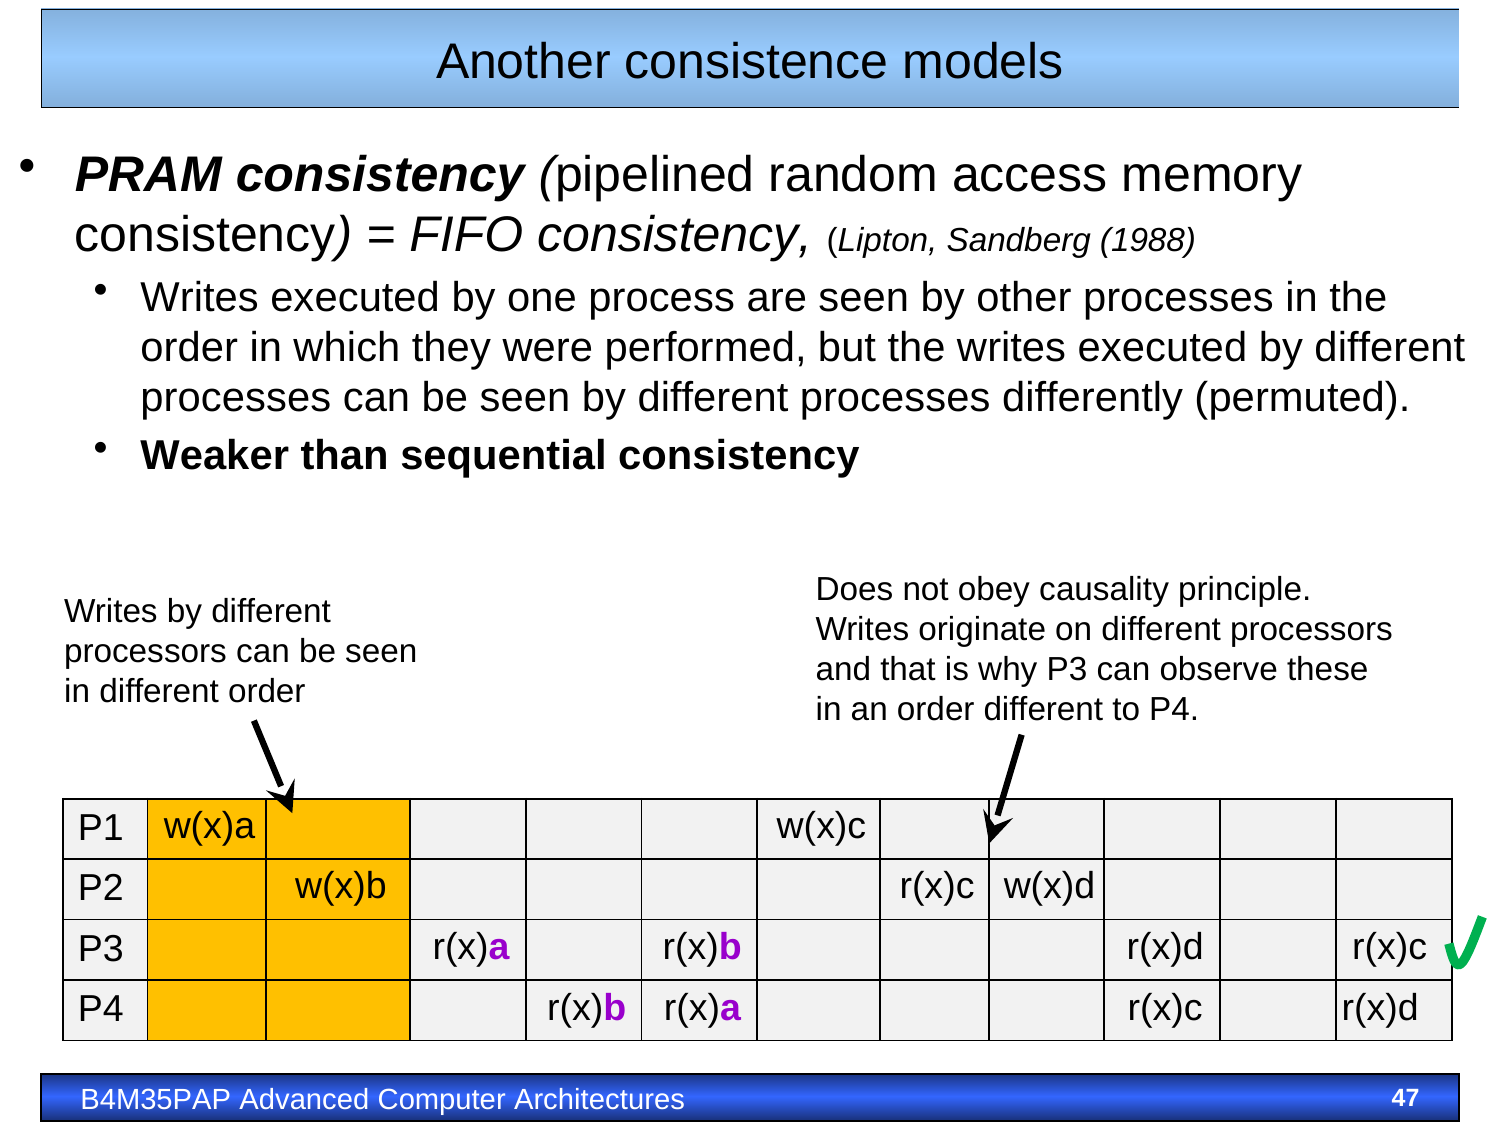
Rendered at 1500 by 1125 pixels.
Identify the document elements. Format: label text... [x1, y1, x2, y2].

table_cell P4 [64, 981, 147, 1040]
table_cell [411, 860, 525, 919]
table_header [527, 800, 641, 858]
table_cell [1221, 981, 1335, 1040]
table_cell r(x)d [1337, 981, 1451, 1040]
table_cell [881, 981, 988, 1040]
title Another consistence models [41, 8, 1459, 108]
table_header [990, 800, 1103, 858]
table_cell [1105, 860, 1219, 919]
table_cell [990, 981, 1103, 1040]
text_box [989, 735, 1022, 844]
table_cell [148, 920, 265, 979]
table_cell r(x)d [1105, 920, 1219, 979]
table_header w(x)a [148, 800, 265, 858]
table_header [411, 800, 525, 858]
table_cell [1337, 860, 1451, 919]
table_cell P2 [64, 860, 147, 919]
table_cell [267, 981, 409, 1040]
table_cell [148, 860, 265, 919]
table_cell [881, 920, 988, 979]
table_header w(x)c [758, 800, 879, 858]
table_cell [758, 860, 879, 919]
table_cell w(x)d [990, 860, 1103, 919]
table_cell r(x)b [527, 981, 641, 1040]
table_header [1337, 800, 1451, 858]
table_header [1221, 800, 1335, 858]
table_header P1 [64, 800, 147, 858]
table_cell [527, 860, 641, 919]
table_header [881, 800, 988, 858]
text_box Does not obey causality principle. Writes originate on different processors and that is why P3 can observe these in an order different to P4. [800, 559, 1418, 735]
table_cell [758, 920, 879, 979]
table_cell [527, 920, 641, 979]
table_cell r(x)c [1337, 920, 1451, 979]
table_cell r(x)c [881, 860, 988, 919]
table_cell [411, 981, 525, 1040]
table_cell [148, 981, 265, 1040]
table_cell w(x)b [267, 860, 409, 919]
table_cell [642, 860, 756, 919]
table_cell [1221, 860, 1335, 919]
table_cell [1221, 920, 1335, 979]
table_header [1105, 800, 1219, 858]
table_cell P3 [64, 920, 147, 979]
table_cell [267, 920, 409, 979]
text_box Writes by different processors can be seen in different order [49, 581, 459, 717]
list PRAM consistency (pipelined random access memory consistency) = FIFO consistency, (Lipton, Sandberg (1988) Writes executed by one process are seen by other processes in the order in which they were performed, but the writes executed by different processes can be seen by different processes differently (permuted). Weaker than sequential consistency [3, 133, 1500, 928]
table_cell [990, 920, 1103, 979]
table_cell r(x)c [1105, 981, 1219, 1040]
table_cell [758, 981, 879, 1040]
table_header [267, 800, 409, 858]
table_header [990, 800, 1001, 837]
table_header [642, 800, 756, 858]
table_cell r(x)a [411, 920, 525, 979]
table_cell r(x)b [642, 920, 756, 979]
table_cell r(x)a [642, 981, 756, 1040]
text_box [253, 720, 293, 814]
